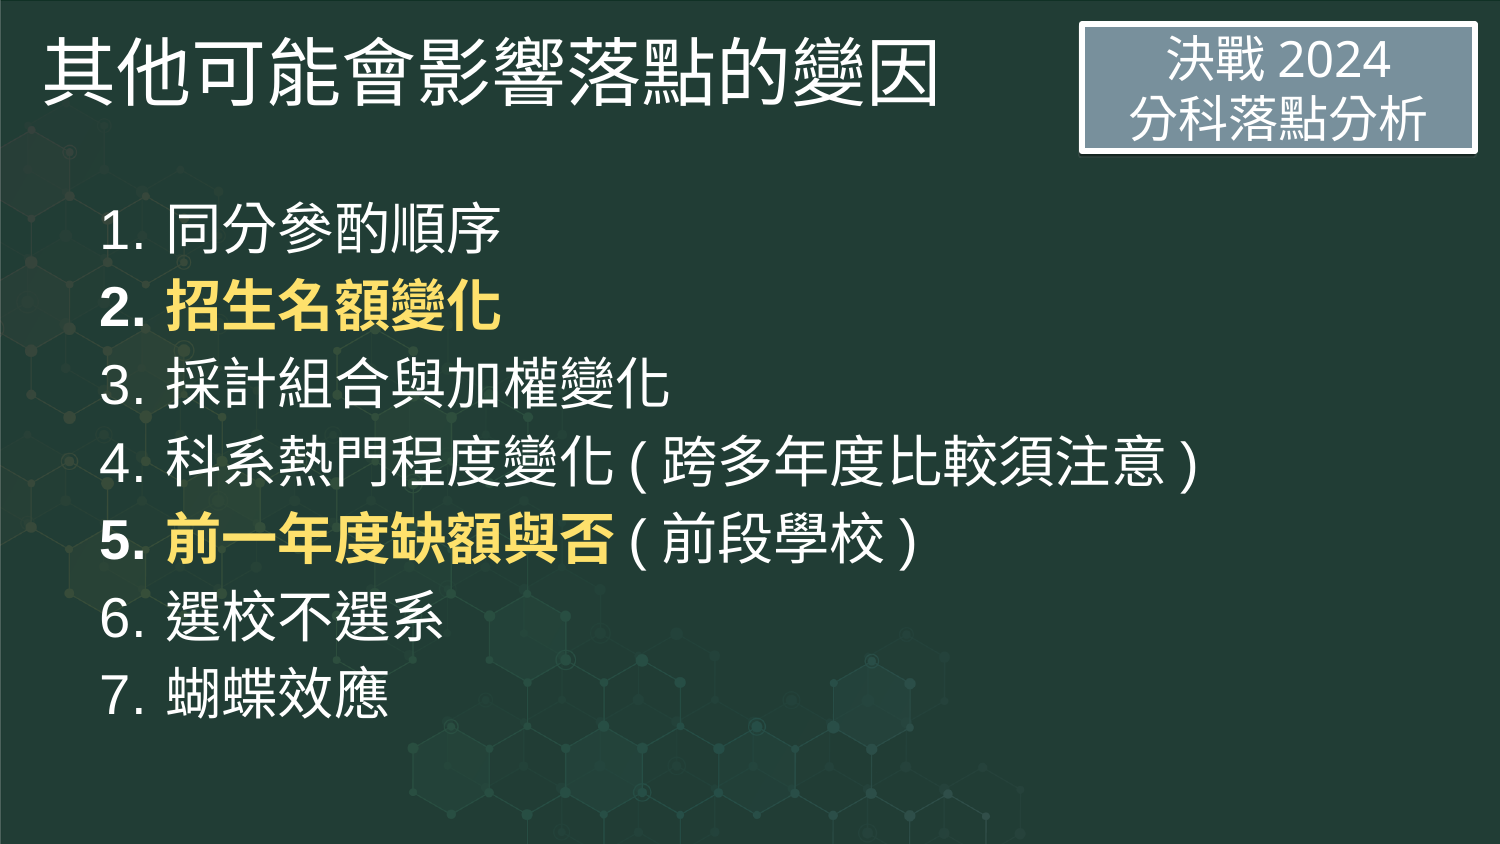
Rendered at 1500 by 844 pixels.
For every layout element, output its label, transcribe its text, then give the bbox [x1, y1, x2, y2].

text_box 同分參酌順序 招生名額變化 採計組合與加權變化 科系熱門程度變化(跨多年度比較須注意) 前一年度缺額與否(前段學校) 選校不選系 蝴蝶效應 [75, 167, 1279, 742]
picture [0, 0, 1500, 844]
text_box 決戰2024 分科落點分析 [1081, 24, 1475, 151]
title 其他可能會影響落點的變因 [26, 10, 1424, 153]
